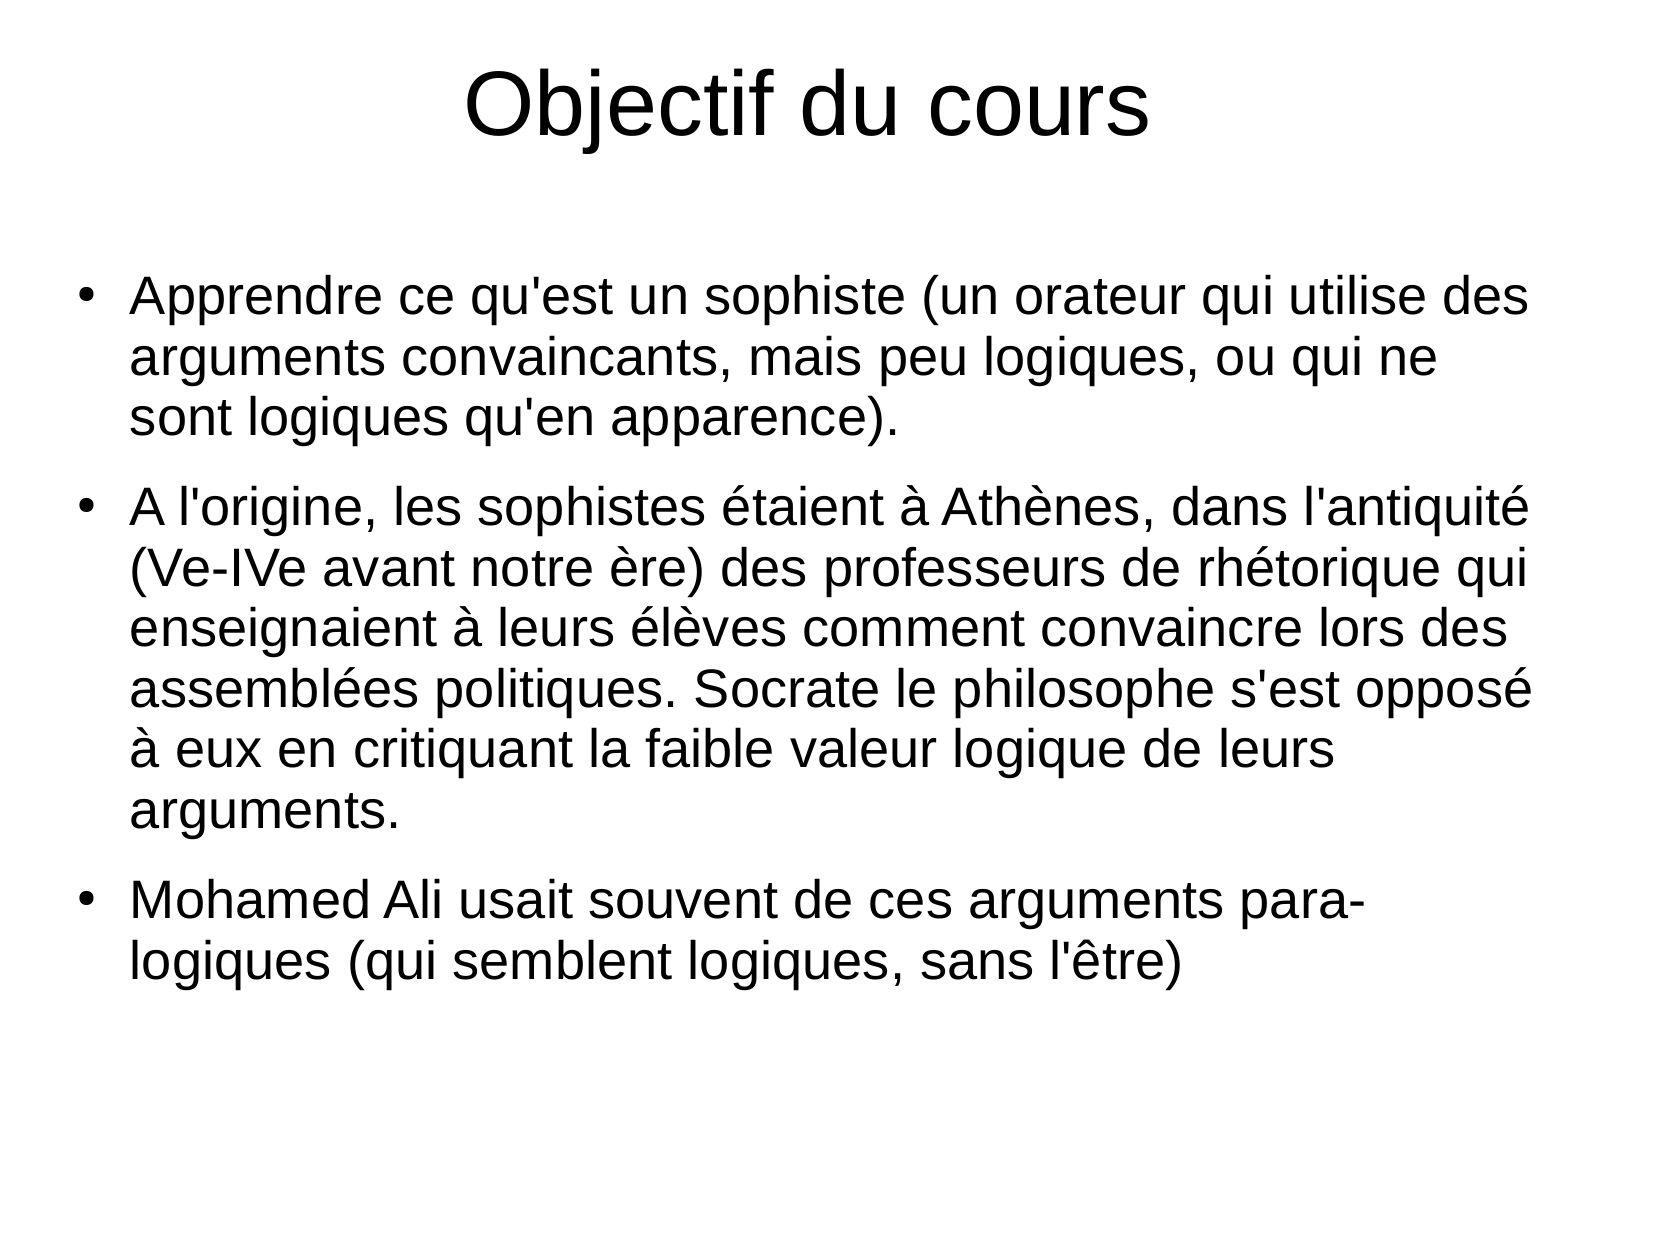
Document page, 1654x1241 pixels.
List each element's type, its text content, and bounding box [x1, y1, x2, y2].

list Apprendre ce qu'est un sophiste (un orateur qui utilise des arguments convaincants, mais peu logiques, ou qui ne sont logiques qu'en apparence). A l'origine, les sophistes étaient à Athènes, dans l'antiquité (Ve-IVe avant notre ère) des professeurs de rhétorique qui enseignaient à leurs élèves comment convaincre lors des assemblées politiques. Socrate le philosophe s'est opposé à eux en critiquant la faible valeur logique de leurs arguments. Mohamed Ali usait souvent de ces arguments para-logiques (qui semblent logiques, sans l'être) [59, 265, 1548, 991]
title Objectif du cours [76, 0, 1565, 208]
